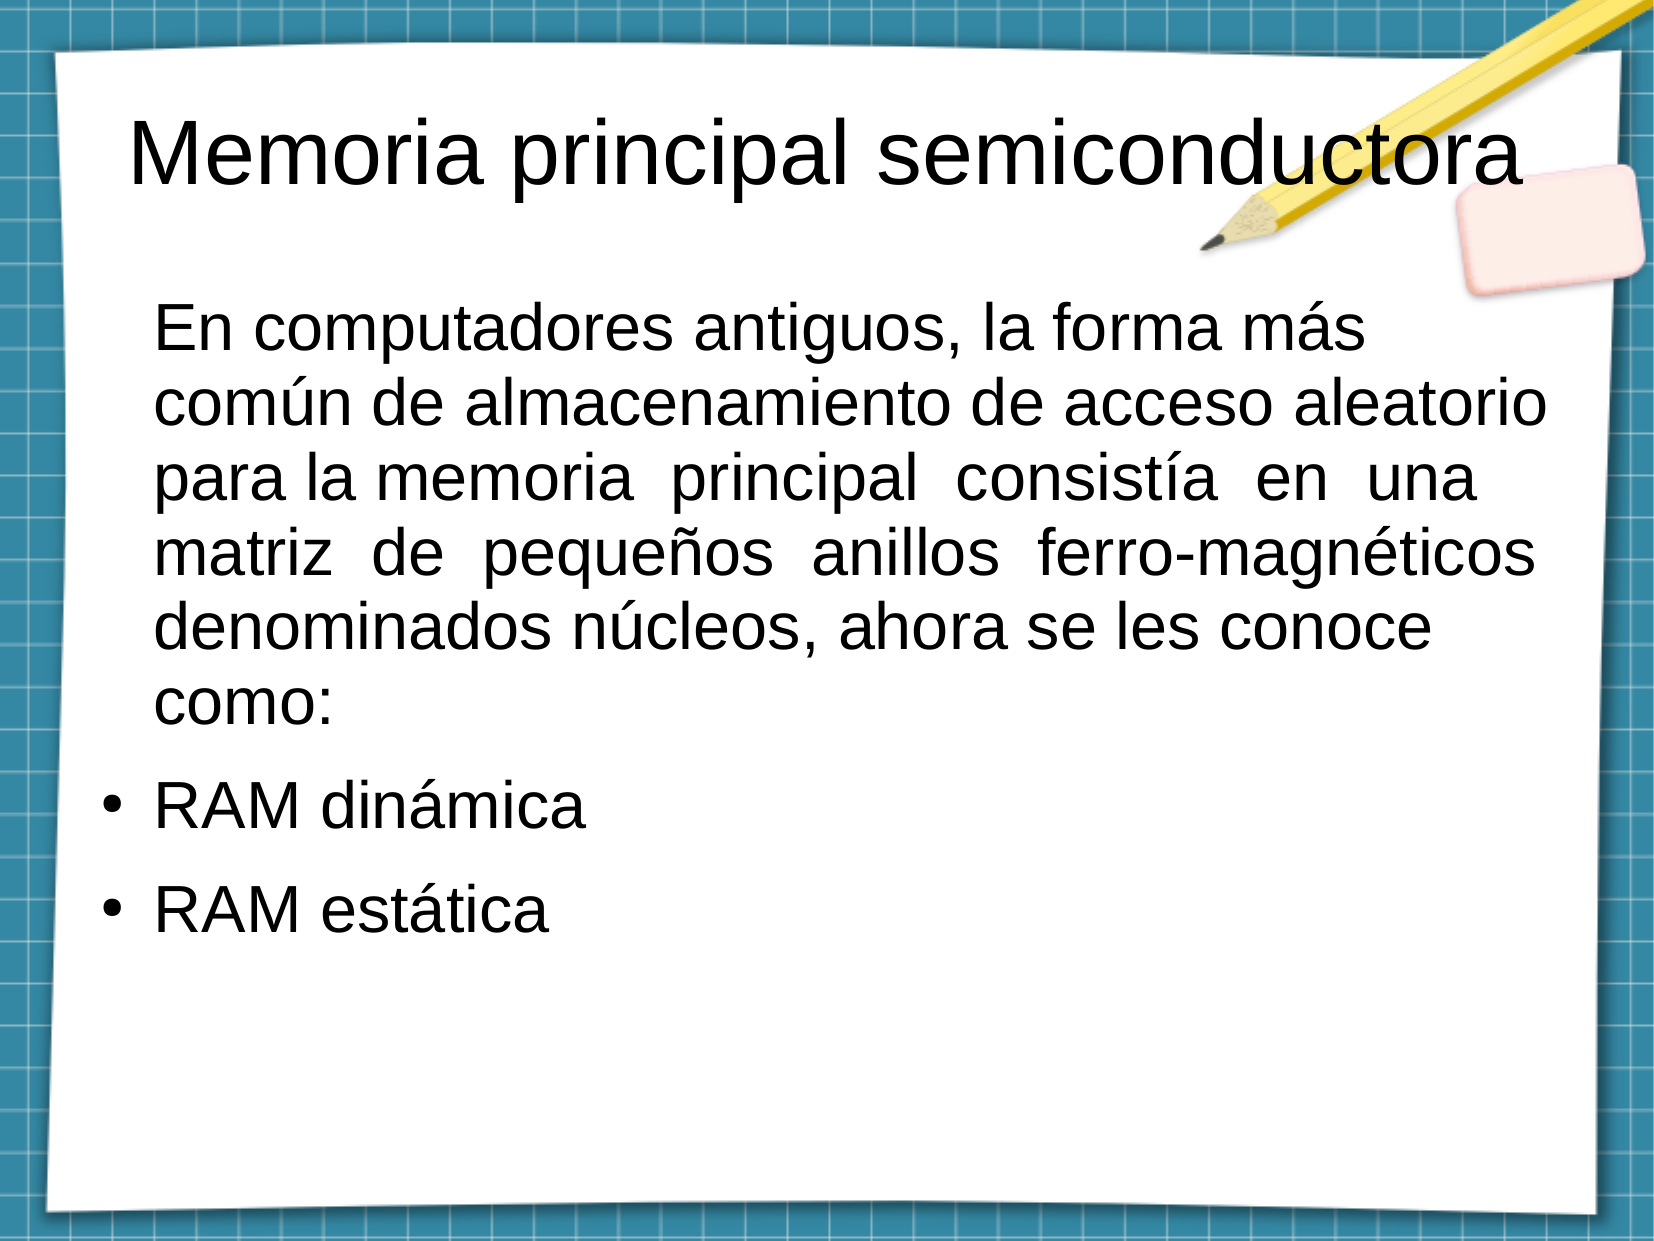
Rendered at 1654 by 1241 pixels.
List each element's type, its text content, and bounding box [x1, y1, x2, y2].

title Memoria principal semiconductora [82, 49, 1571, 257]
picture [0, 0, 1654, 1241]
list En computadores antiguos, la forma más común de almacenamiento de acceso aleatorio para la memoria principal consistía en una matriz de pequeños anillos ferro-magnéticos denominados núcleos, ahora se les conoce como: RAM dinámica RAM estática [82, 290, 1571, 1010]
